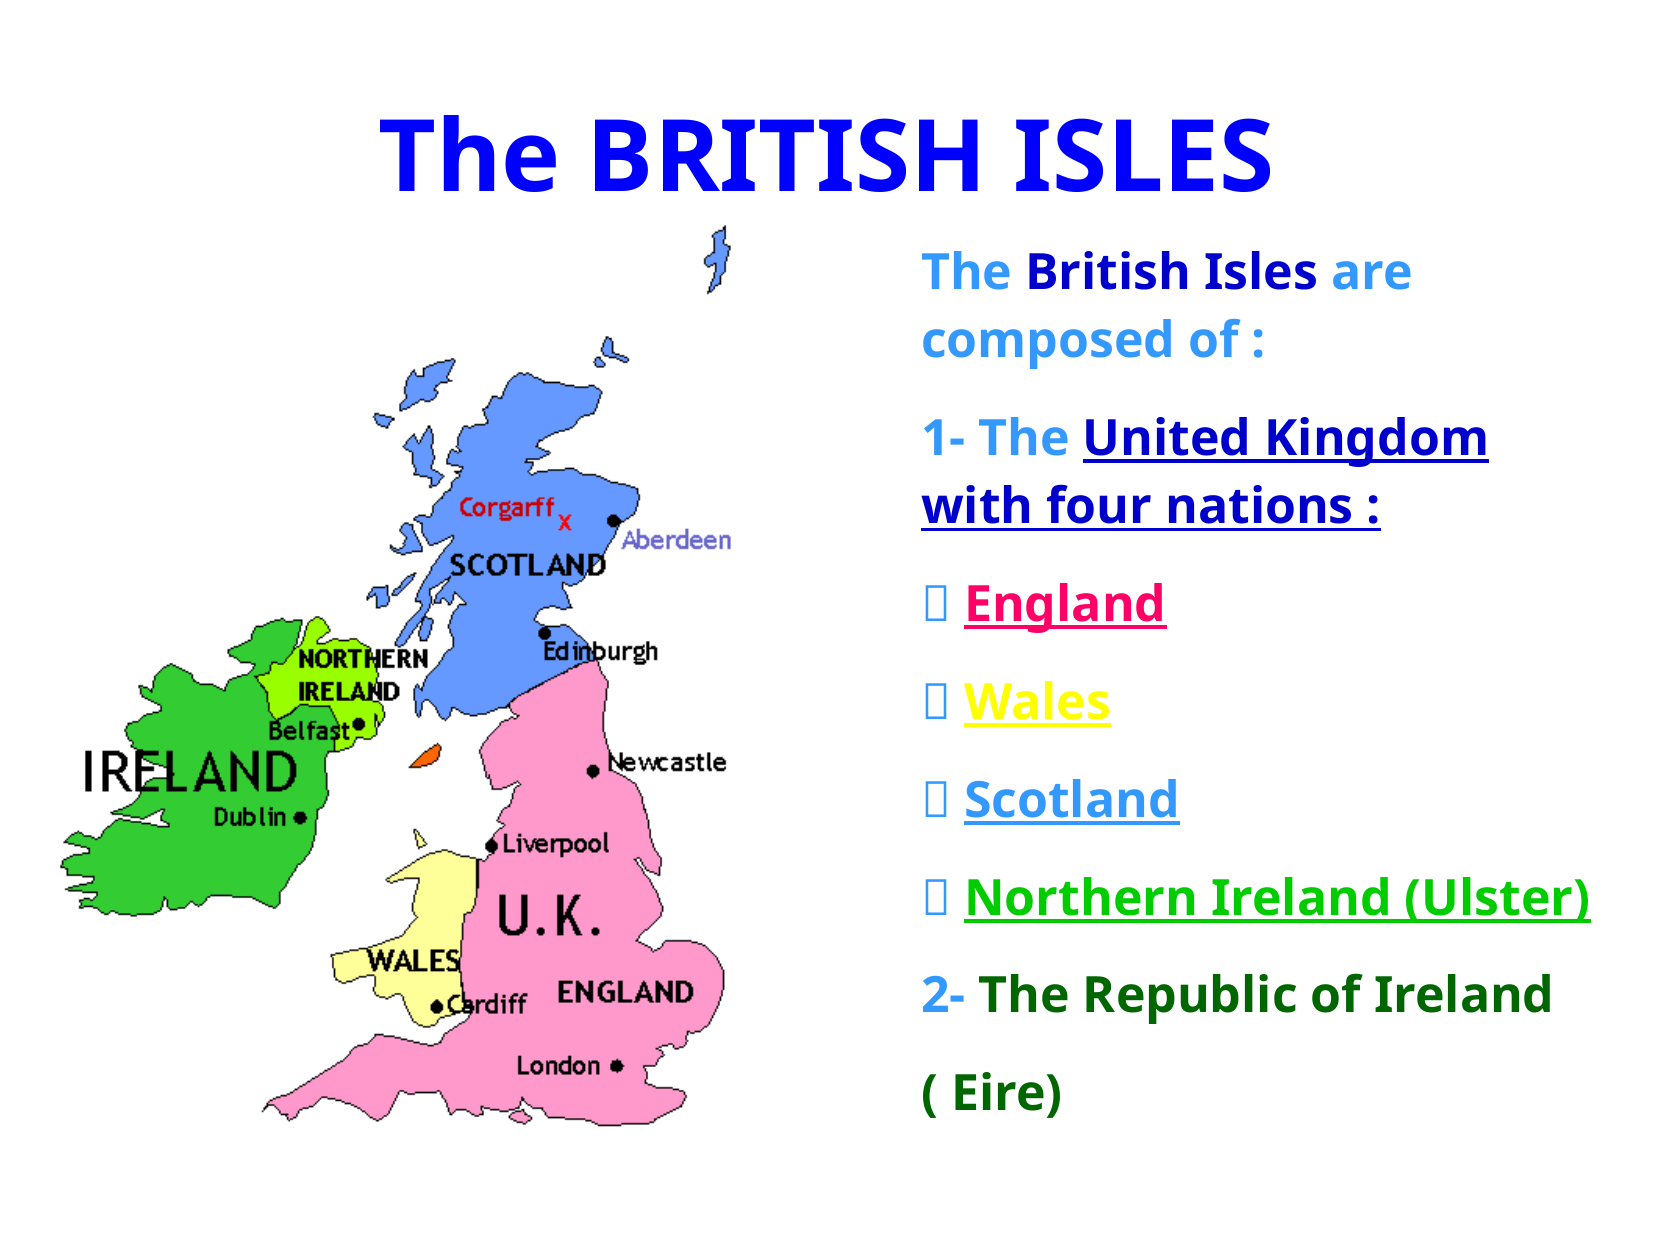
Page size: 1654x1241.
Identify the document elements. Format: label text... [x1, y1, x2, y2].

picture [59, 224, 734, 1128]
title The BRITISH ISLES [82, 49, 1571, 257]
list The British Isles are composed of : 1- The United Kingdom with four nations :  England  Wales  Scotland  Northern Ireland (Ulster) 2- The Republic of Ireland ( Eire) [850, 236, 1607, 1241]
